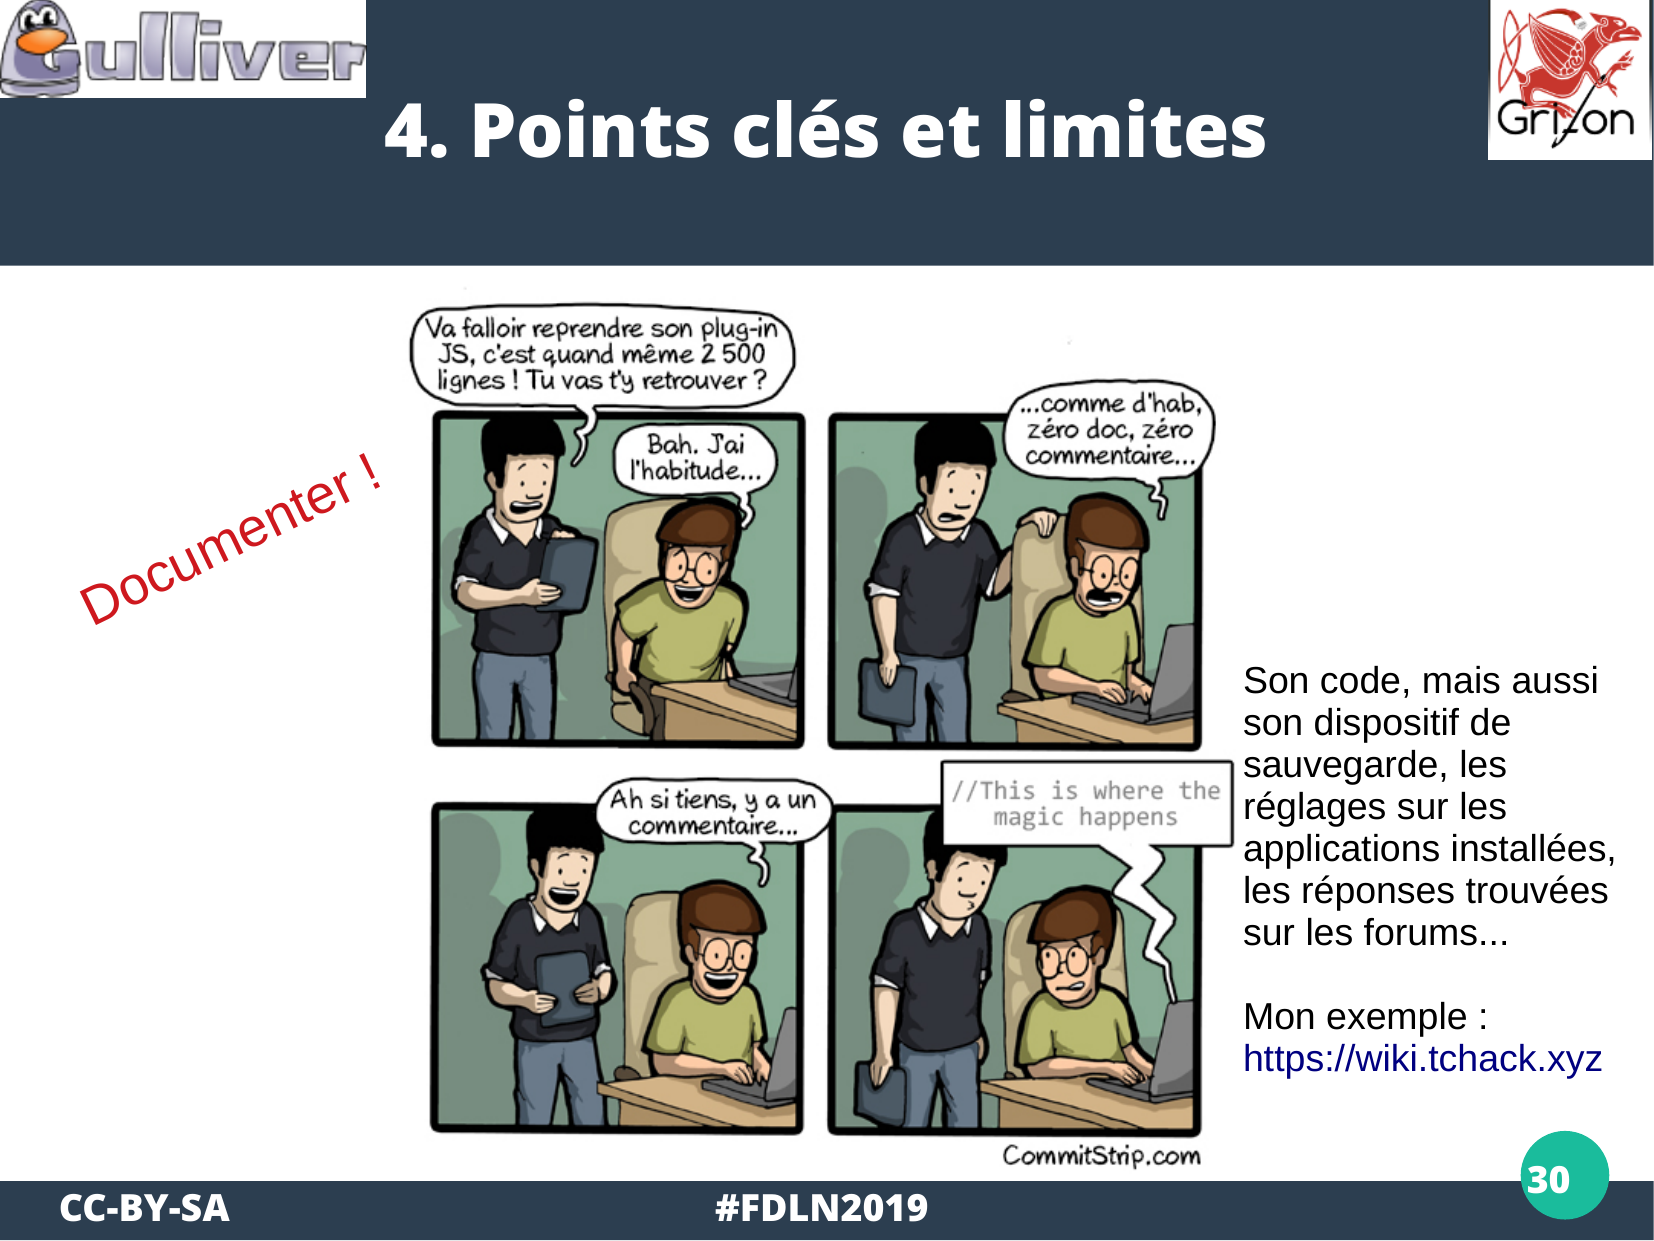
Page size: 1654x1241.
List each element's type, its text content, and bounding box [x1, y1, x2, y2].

picture [0, 0, 367, 98]
text_box Son code, mais aussi son dispositif de sauvegarde, les réglages sur les applications installées, les réponses trouvées sur les forums... Mon exemple : https://wiki.tchack.xyz [1228, 651, 1640, 1087]
picture [1488, 0, 1652, 160]
text_box Documenter ! [49, 425, 426, 681]
picture [401, 273, 1242, 1174]
title 4. Points clés et limites [59, 49, 1595, 207]
